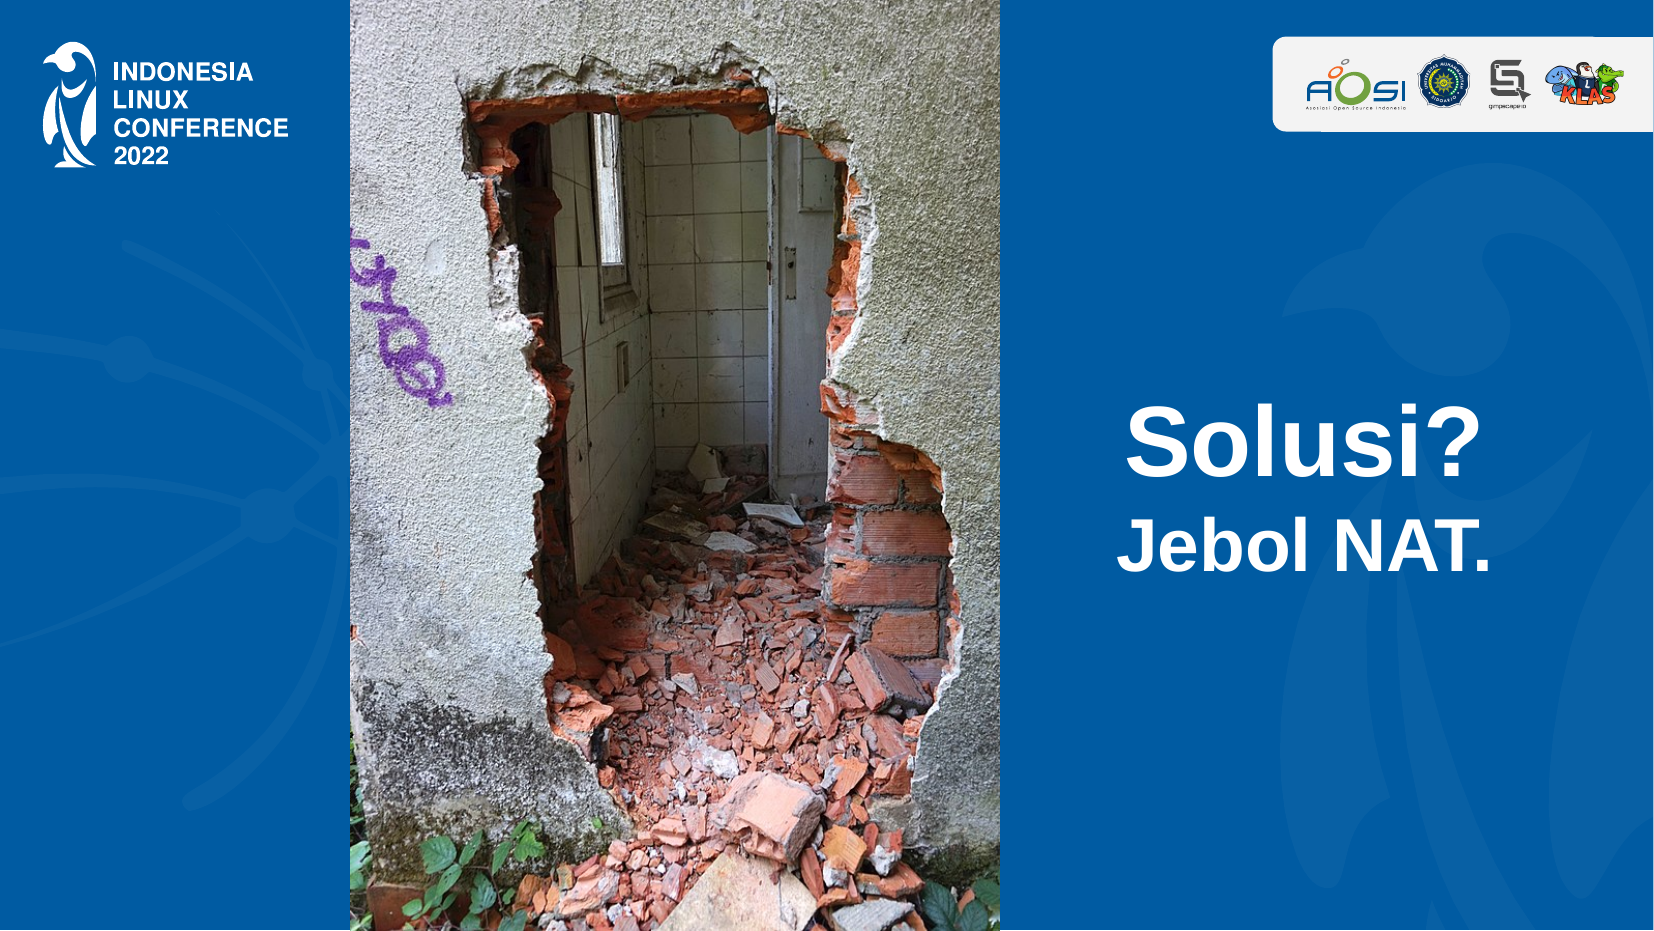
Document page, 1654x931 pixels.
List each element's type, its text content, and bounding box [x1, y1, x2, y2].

picture [350, 0, 1000, 931]
text_box Solusi? Jebol NAT. [1076, 376, 1534, 621]
picture [1417, 54, 1471, 108]
picture [1545, 62, 1624, 105]
